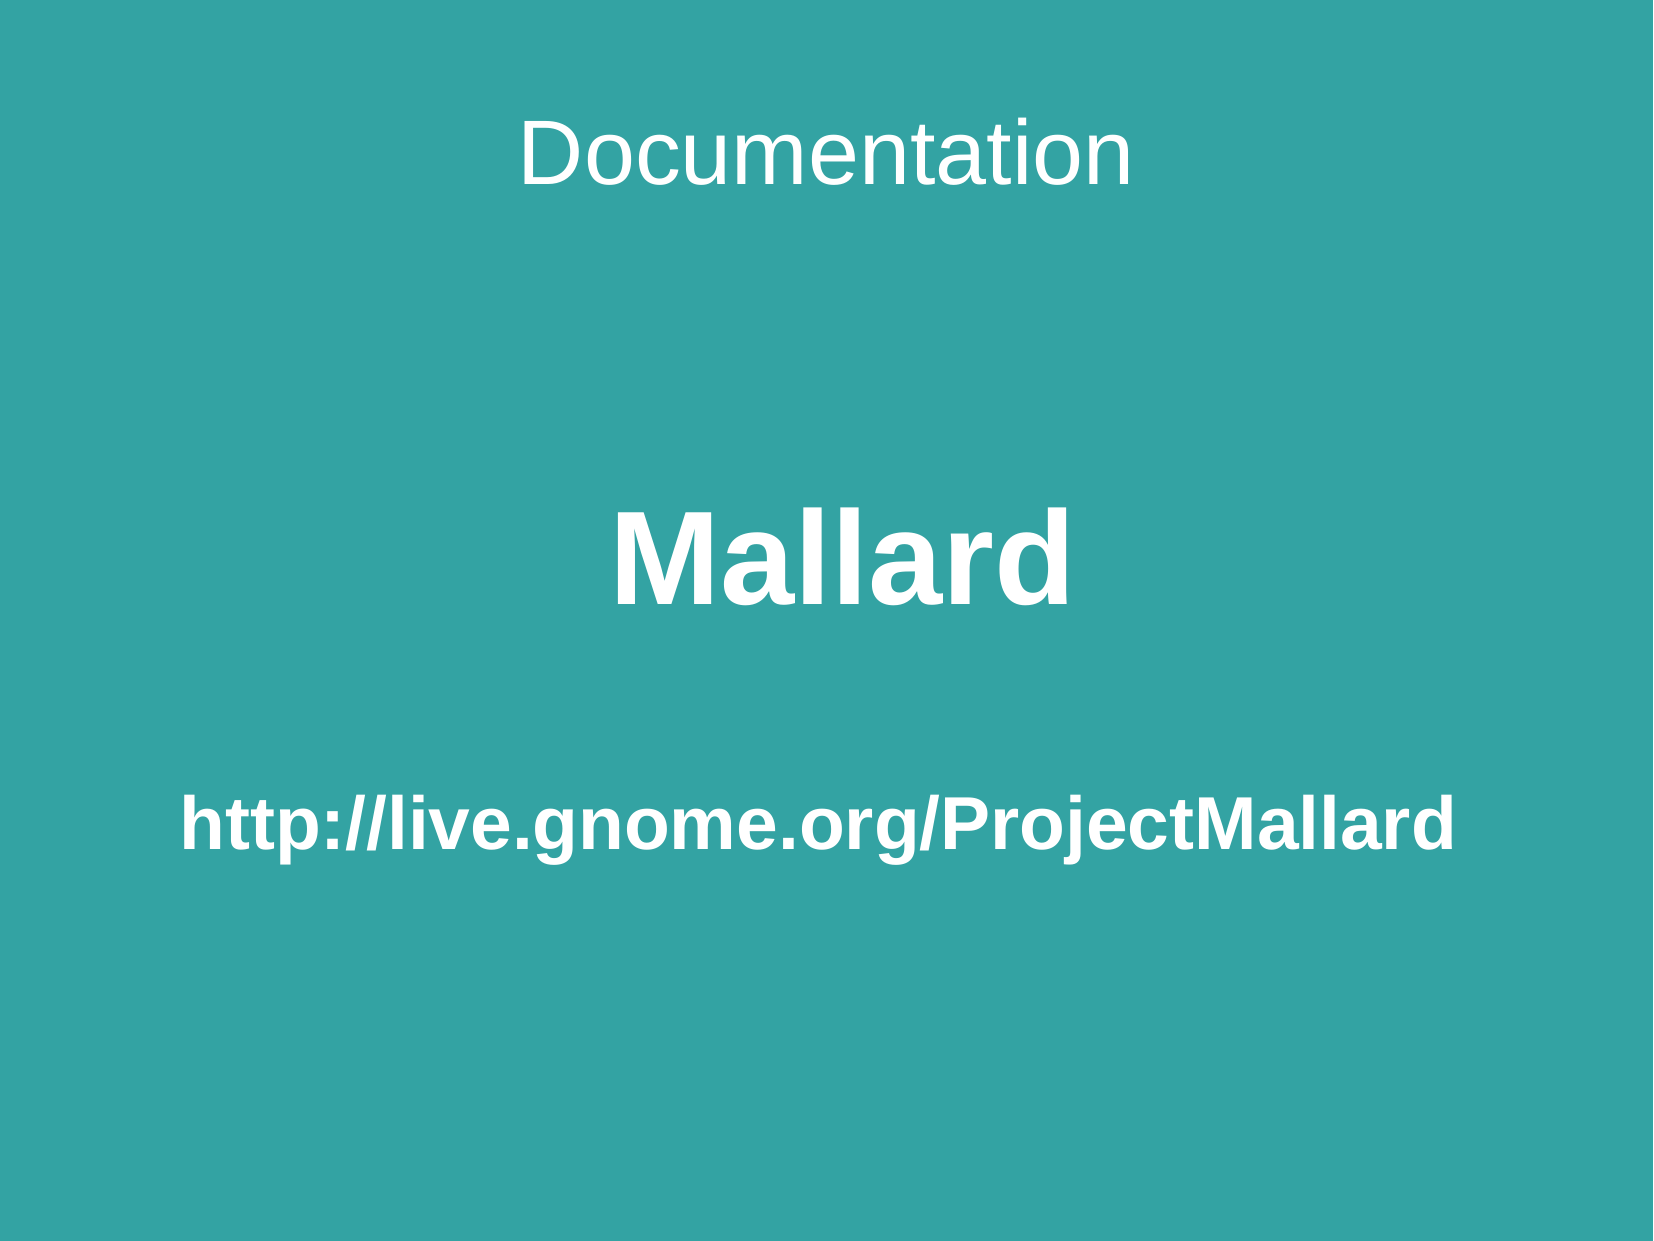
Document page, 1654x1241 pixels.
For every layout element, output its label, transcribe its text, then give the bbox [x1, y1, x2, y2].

subtitle Mallard http://live.gnome.org/ProjectMallard [75, 262, 1563, 1088]
title Documentation [82, 49, 1571, 257]
